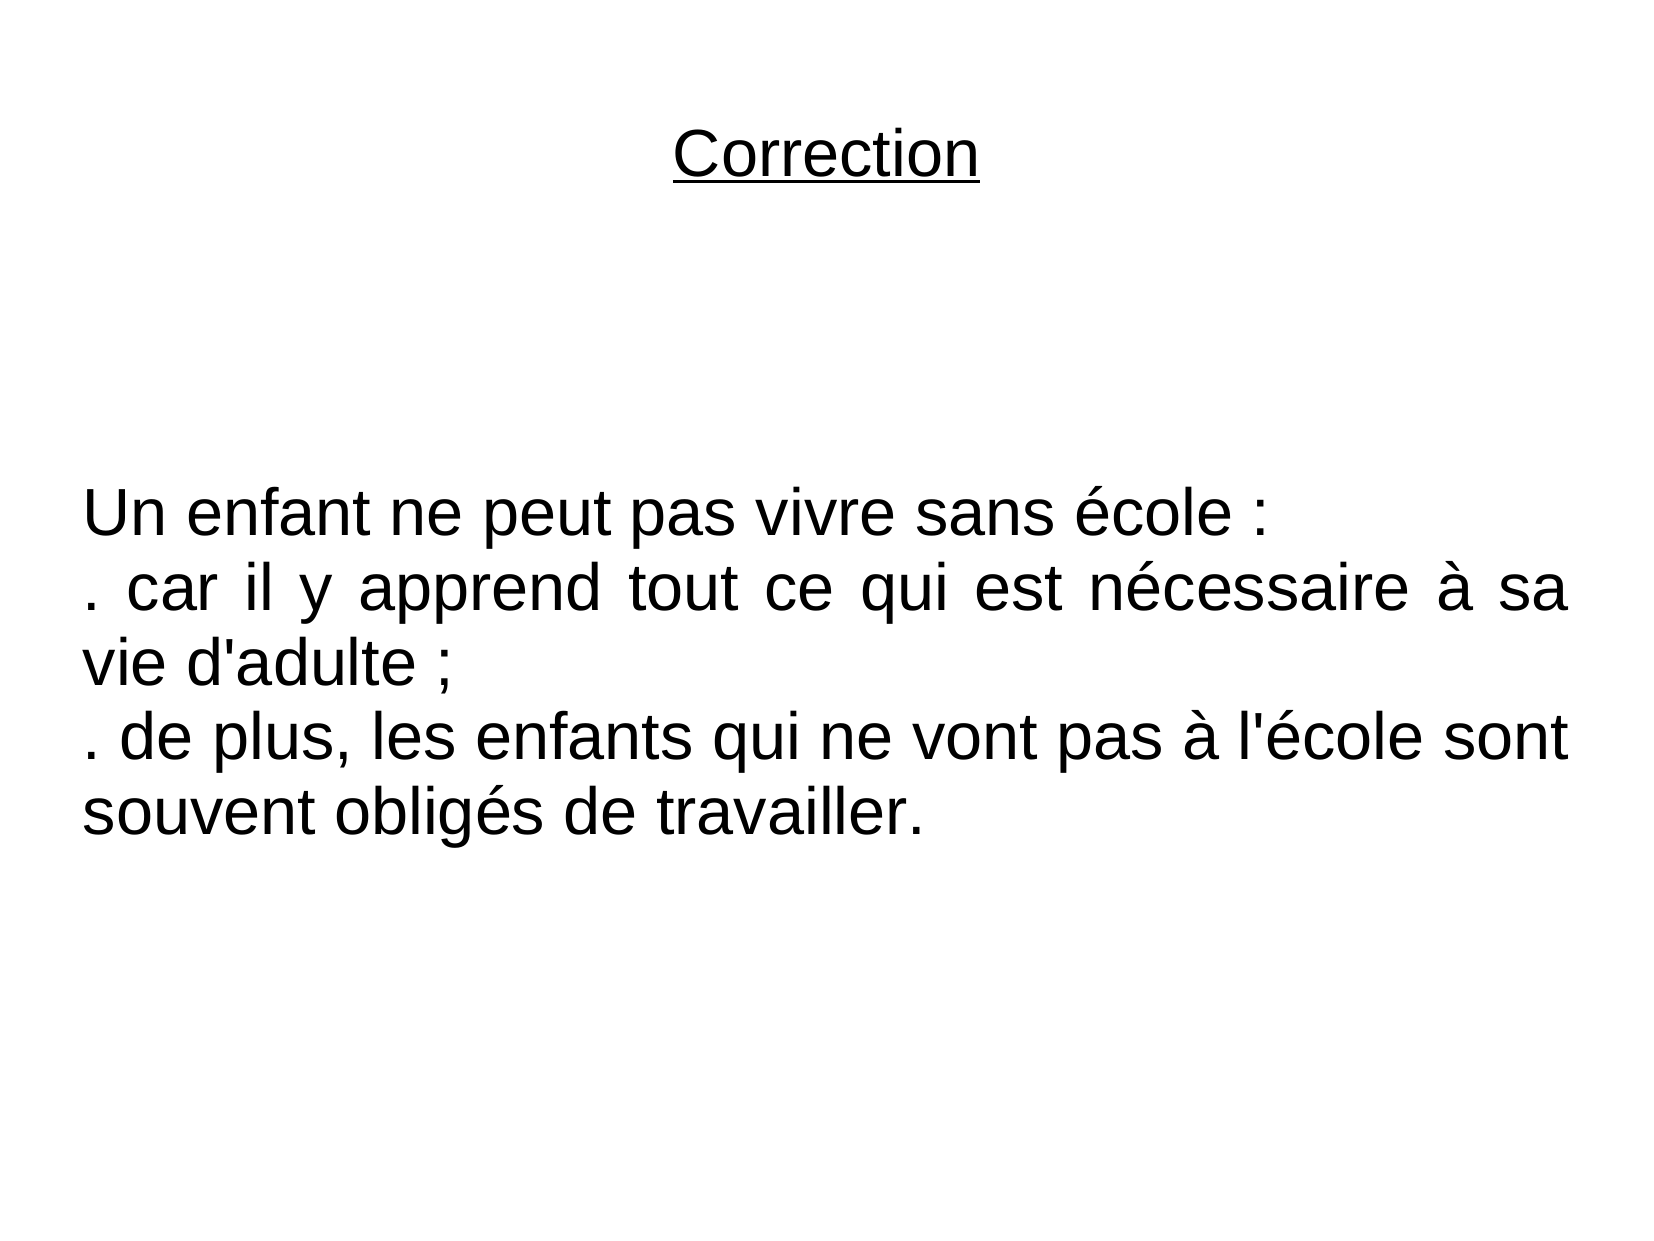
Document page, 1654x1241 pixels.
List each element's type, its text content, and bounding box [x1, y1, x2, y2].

title Correction [82, 56, 1571, 250]
subtitle Un enfant ne peut pas vivre sans école : . car il y apprend tout ce qui est nécessaire à sa vie d'adulte ; . de plus, les enfants qui ne vont pas à l'école sont souvent obligés de travailler. [82, 297, 1571, 1102]
